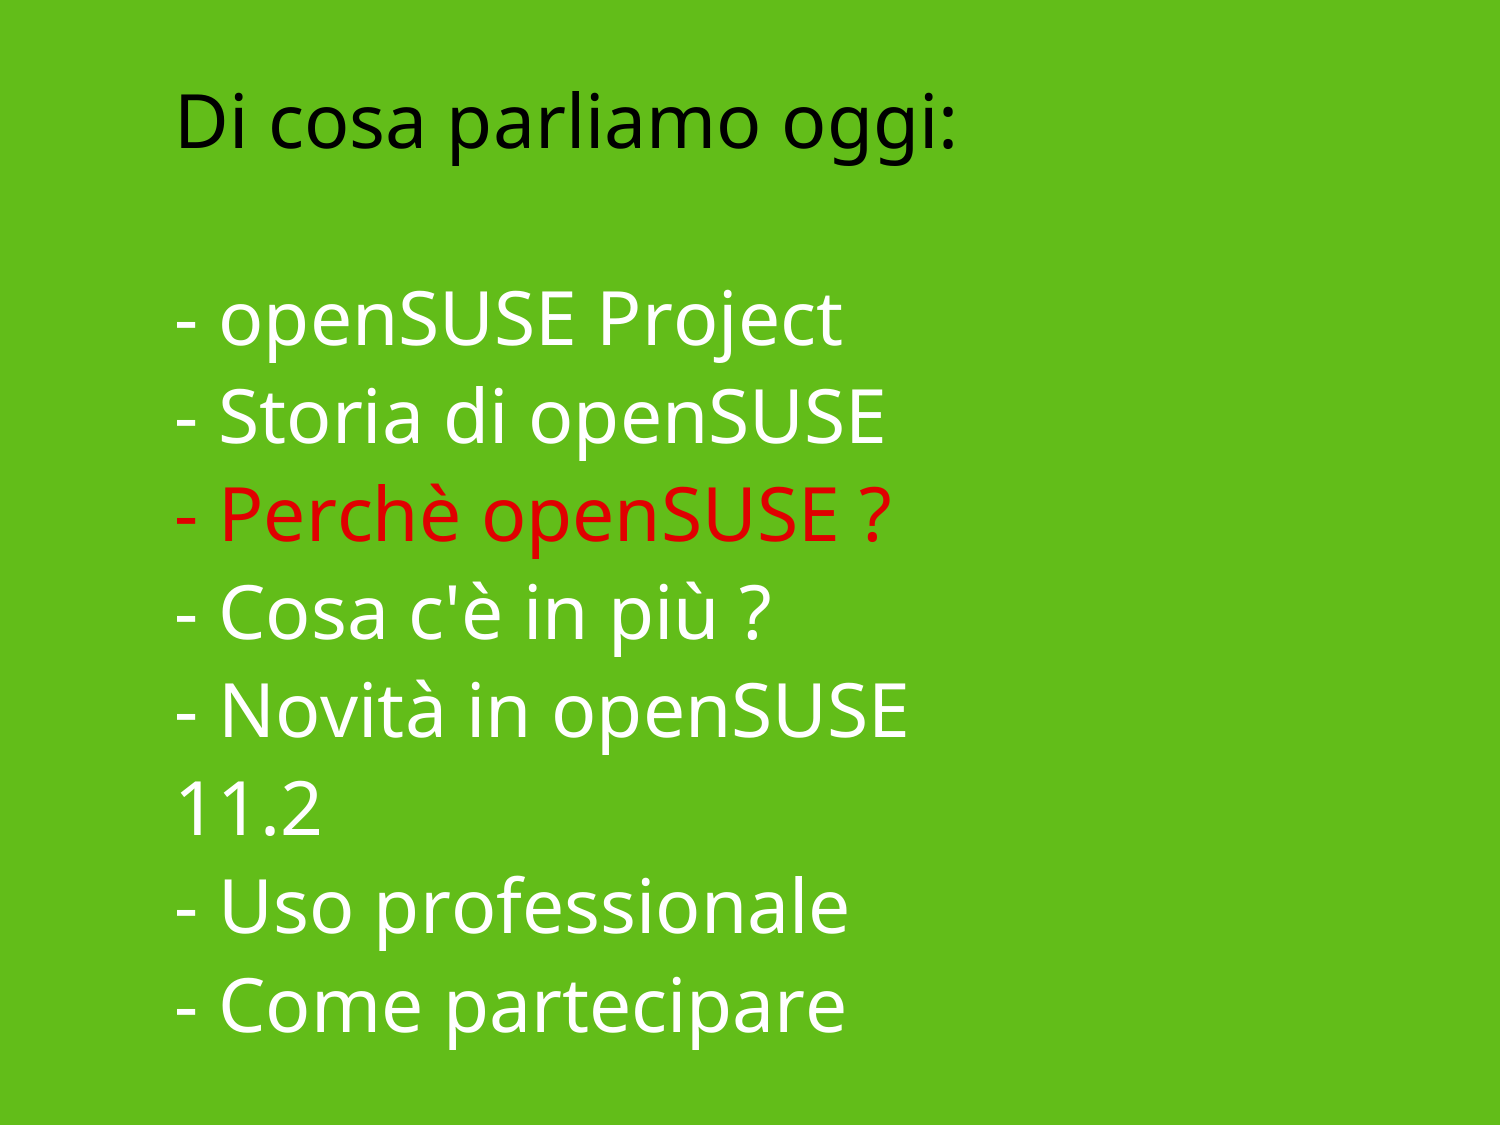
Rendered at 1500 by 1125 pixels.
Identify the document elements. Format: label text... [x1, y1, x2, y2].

title Di cosa parliamo oggi: - openSUSE Project - Storia di openSUSE - Perchè openSUSE ? - Cosa c'è in più ? - Novità in openSUSE 11.2 - Uso professionale - Come partecipare [66, 59, 975, 1063]
